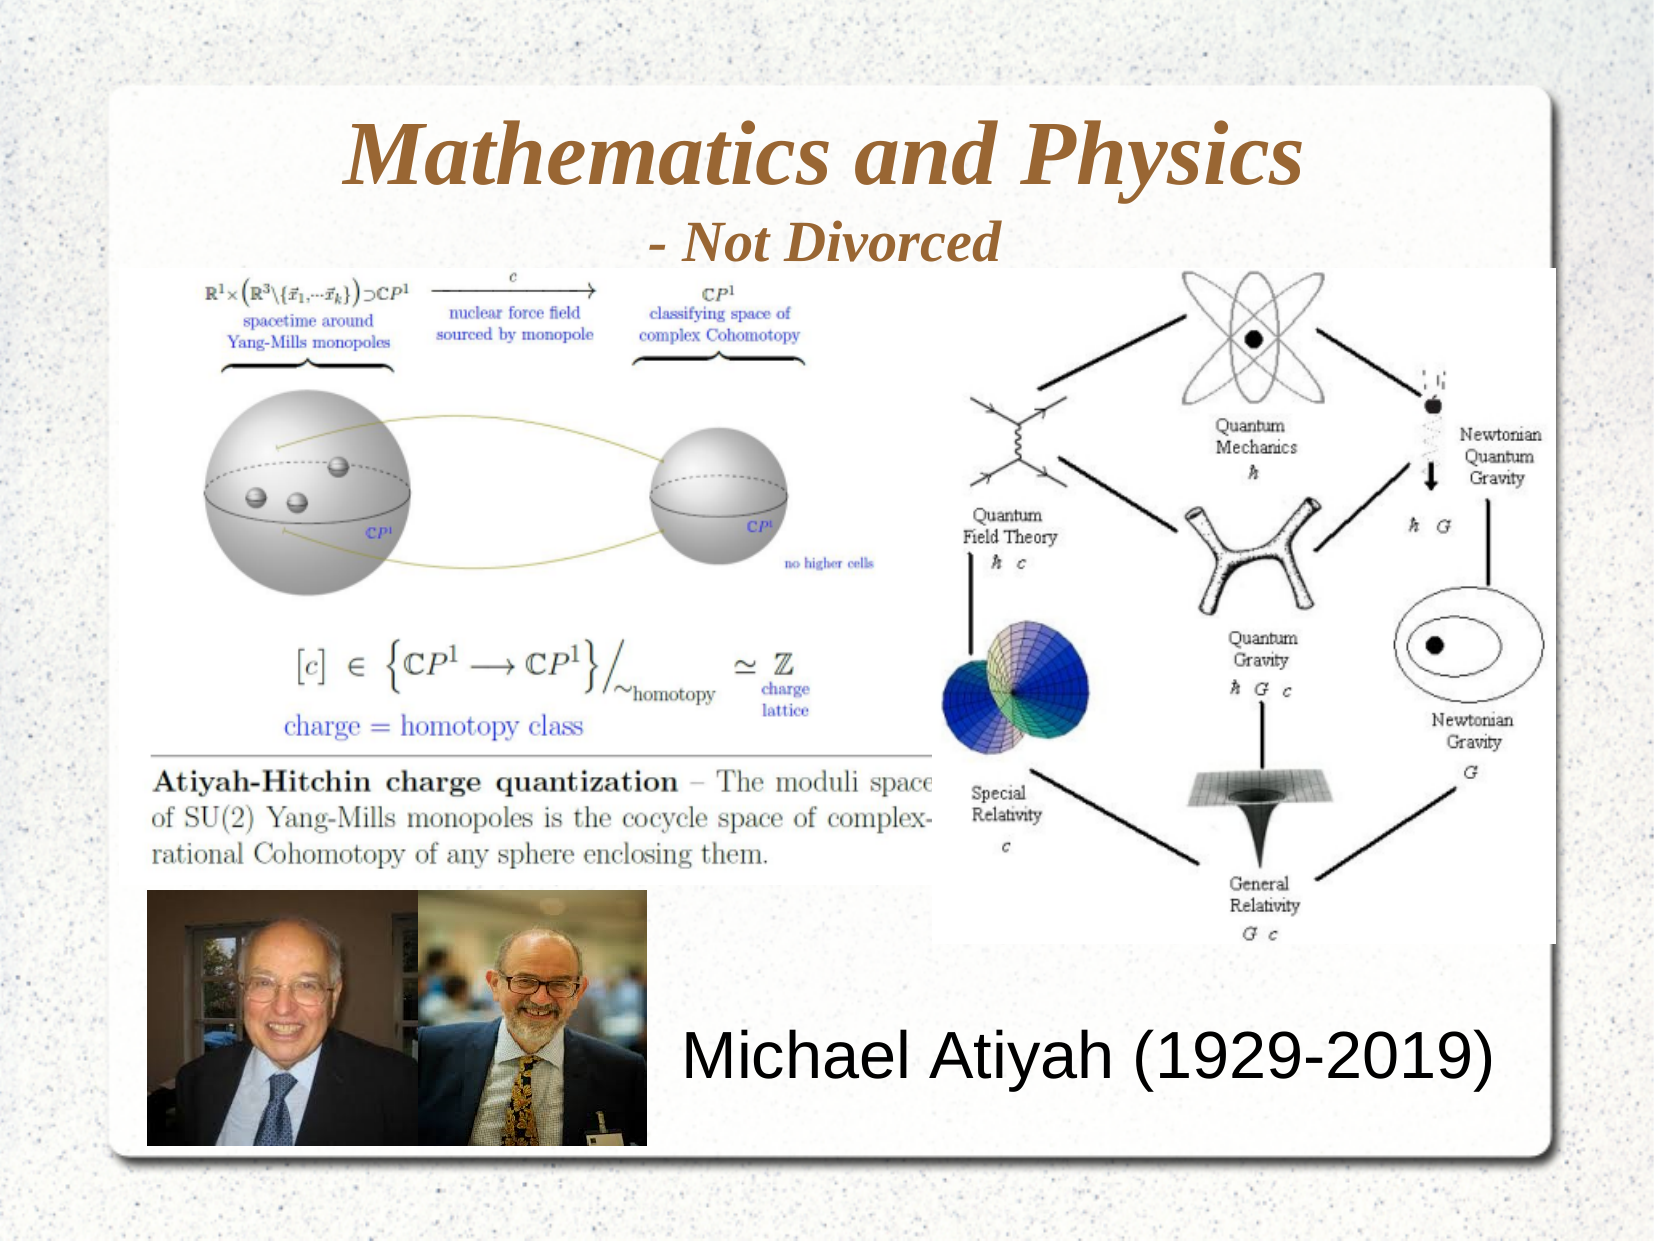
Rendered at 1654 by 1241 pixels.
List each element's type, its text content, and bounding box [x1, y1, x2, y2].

subtitle Michael Atiyah (1929-2019) [637, 980, 1541, 1124]
picture [147, 890, 647, 1146]
title Mathematics and Physics - Not Divorced [141, 96, 1509, 268]
picture [119, 268, 1556, 944]
